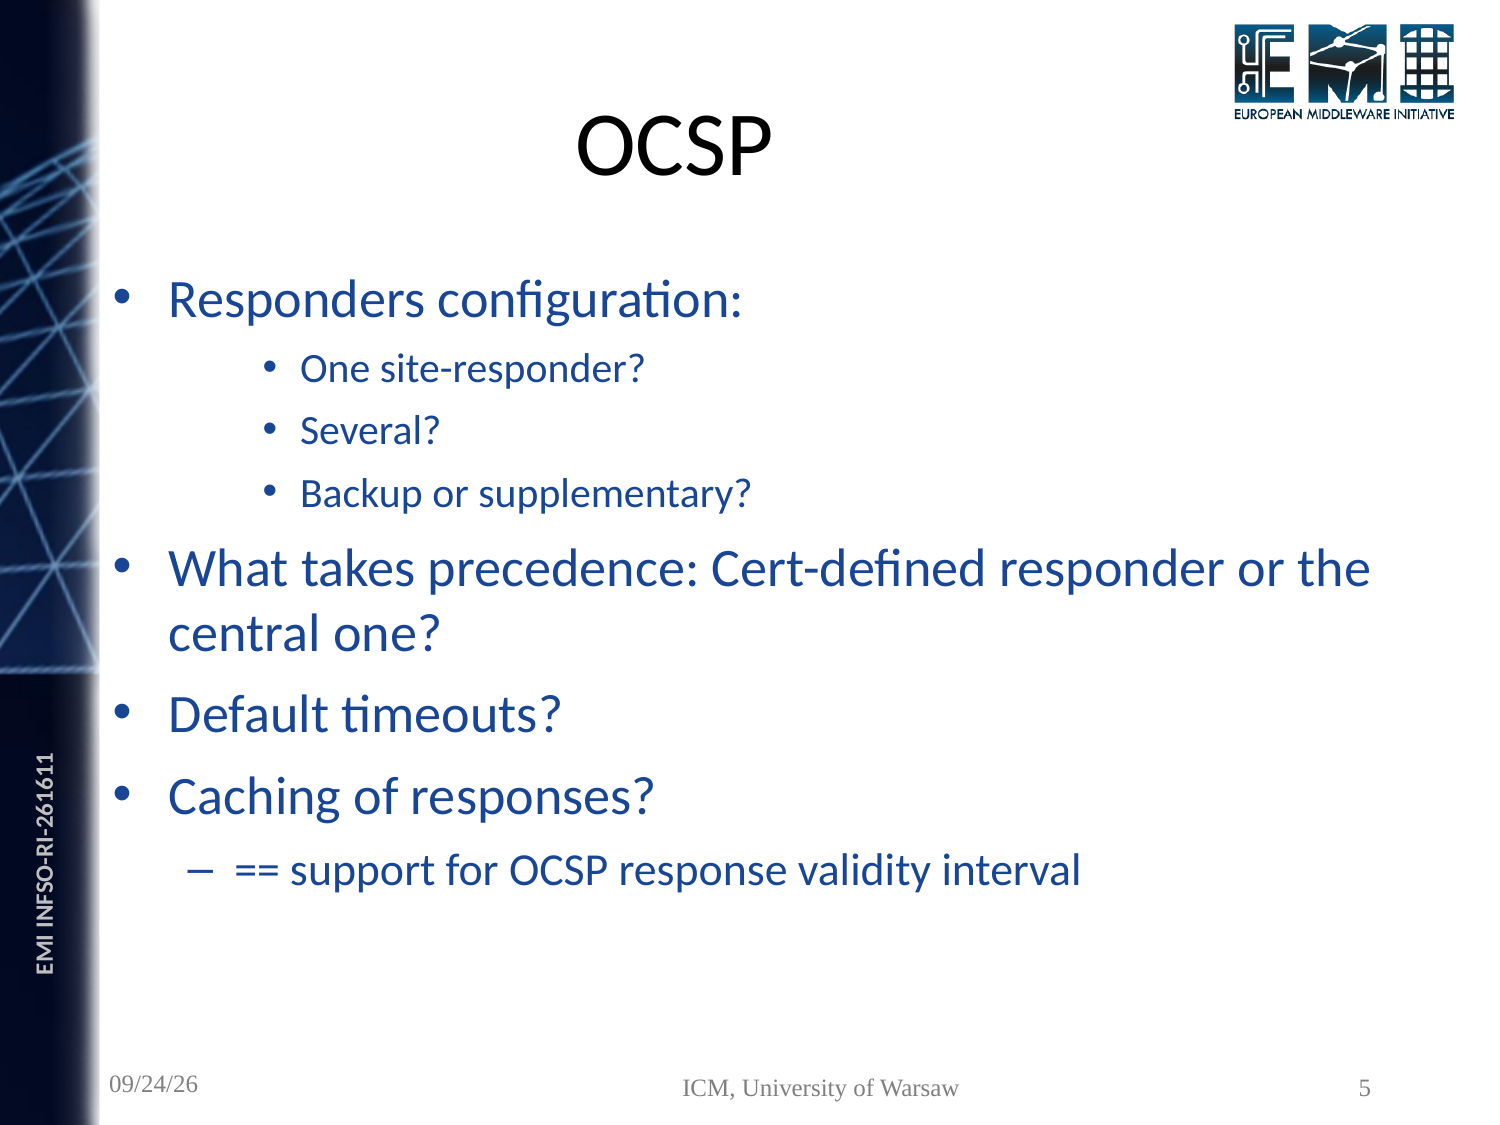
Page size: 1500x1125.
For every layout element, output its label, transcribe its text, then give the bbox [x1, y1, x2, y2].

picture [0, 0, 111, 1125]
title OCSP [112, 44, 1238, 233]
list Responders configuration: One site-responder? Several? Backup or supplementary? What takes precedence: Cert-defined responder or the central one? Default timeouts? Caching of responses? == support for OCSP response validity interval [112, 263, 1425, 1006]
picture [1185, 8, 1500, 140]
